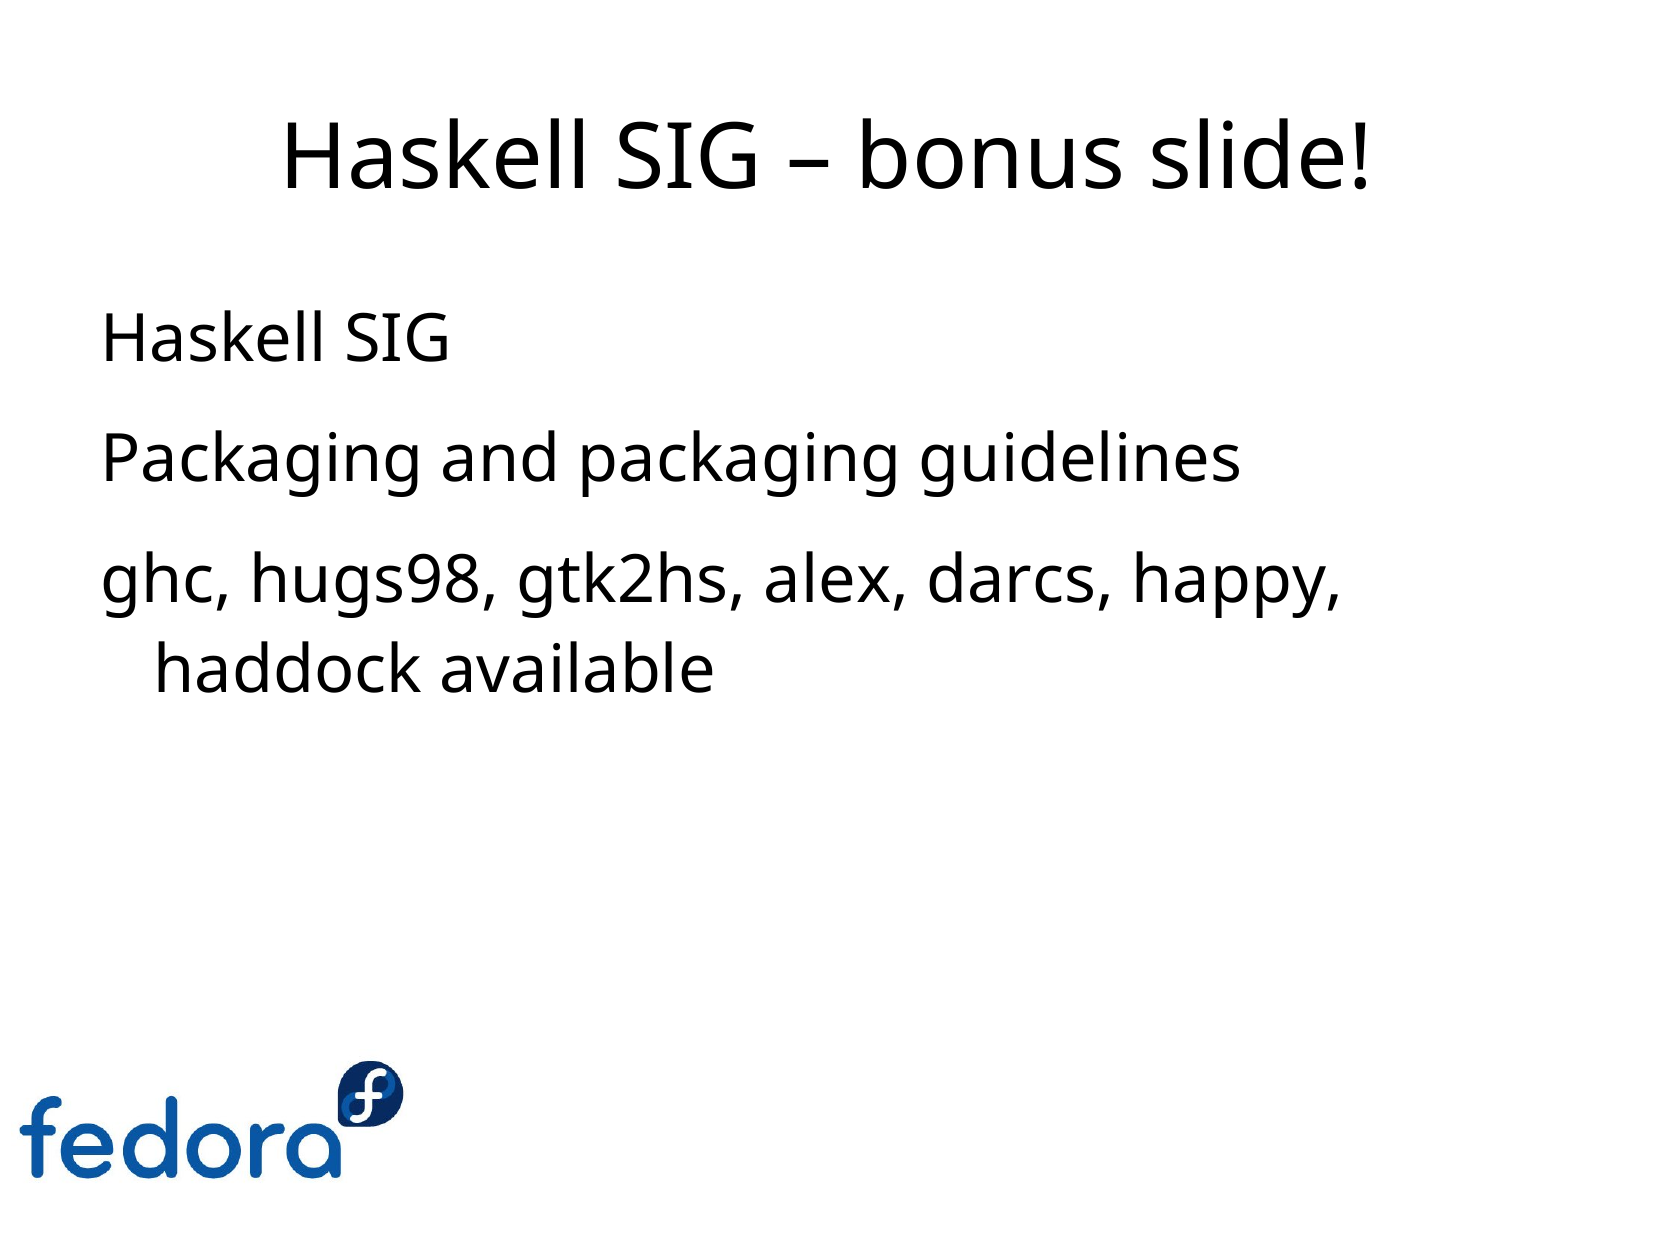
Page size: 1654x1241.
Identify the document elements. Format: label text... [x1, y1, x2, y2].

title Haskell SIG – bonus slide! [82, 49, 1571, 257]
picture [11, 1049, 413, 1199]
list Haskell SIG Packaging and packaging guidelines ghc, hugs98, gtk2hs, alex, darcs, happy, haddock available [82, 290, 1571, 1109]
